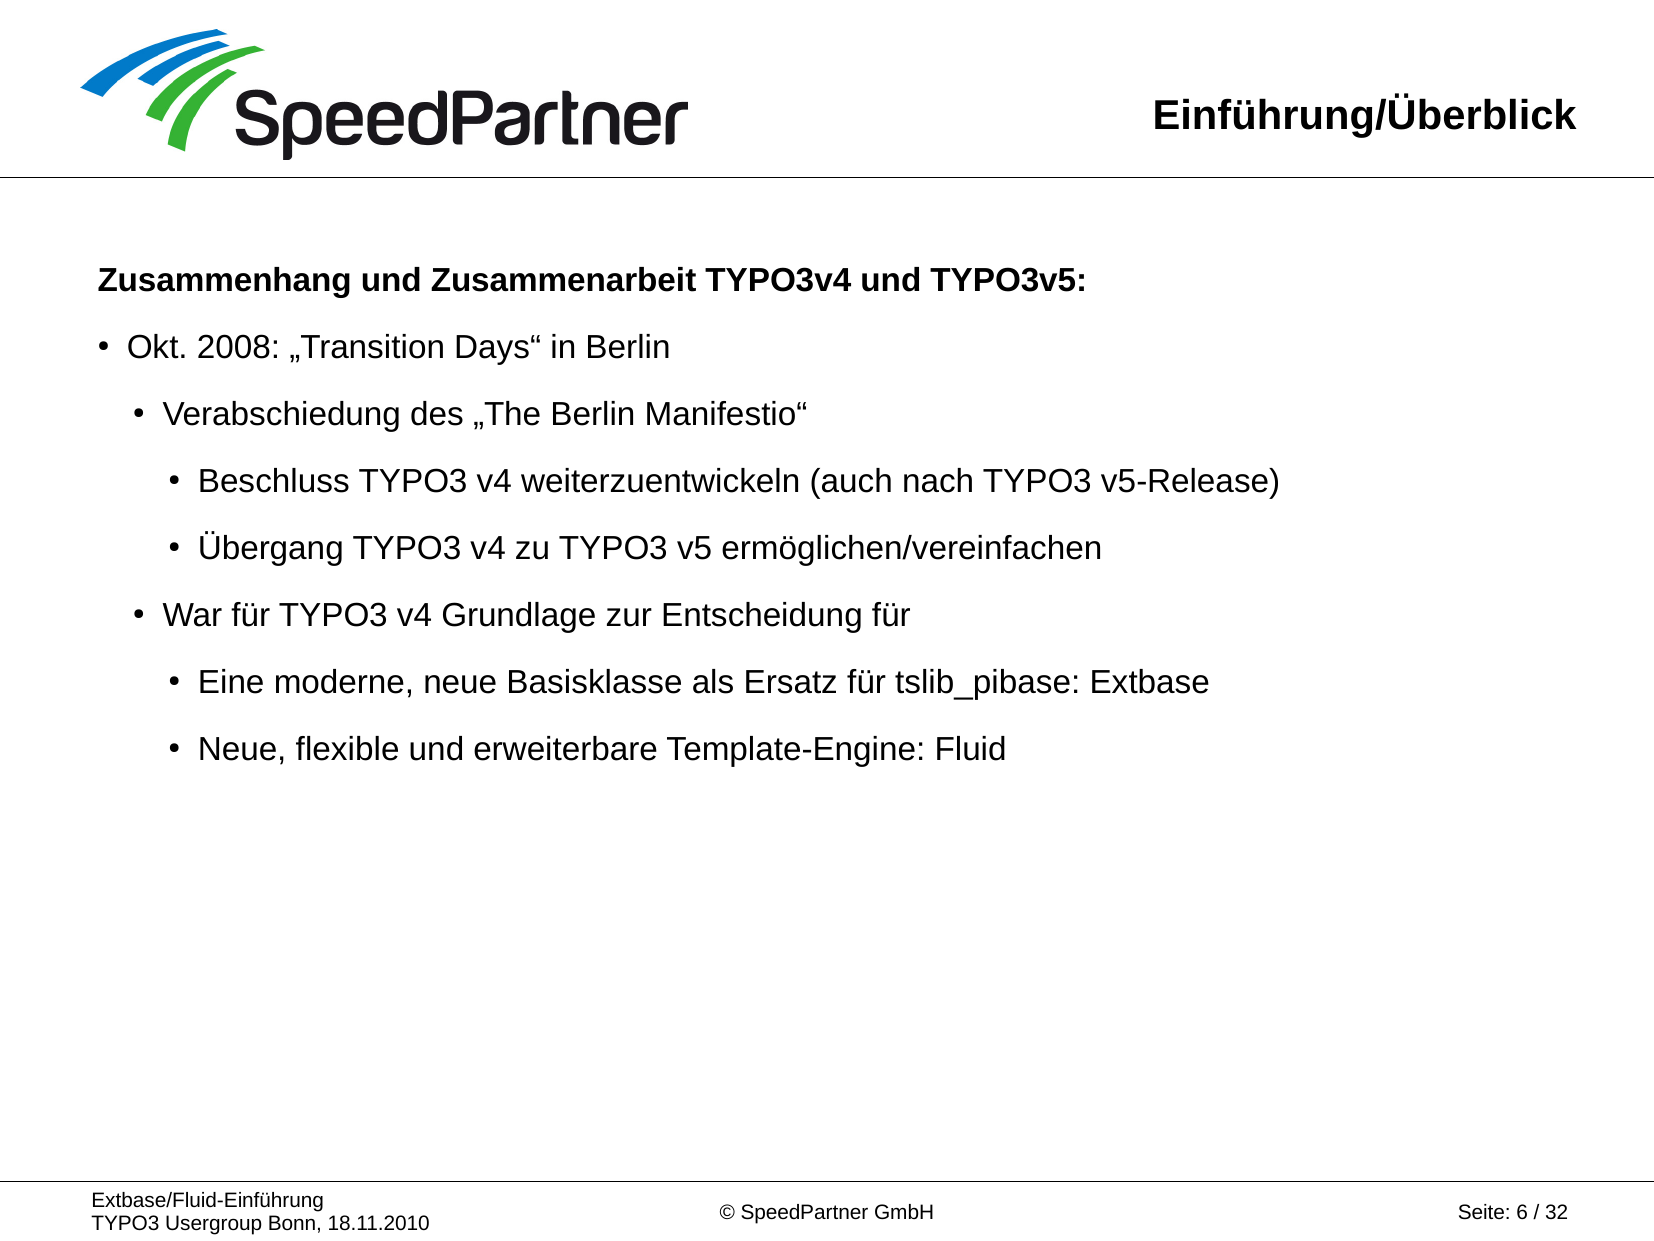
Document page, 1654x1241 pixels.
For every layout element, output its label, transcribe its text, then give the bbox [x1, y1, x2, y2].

title Einführung/Überblick [590, 70, 1577, 160]
picture [80, 29, 688, 160]
text_box Zusammenhang und Zusammenarbeit TYPO3v4 und TYPO3v5: Okt. 2008: „Transition Days“ in Berlin Verabschiedung des „The Berlin Manifestio“ Beschluss TYPO3 v4 weiterzuentwickeln (auch nach TYPO3 v5-Release) Übergang TYPO3 v4 zu TYPO3 v5 ermöglichen/vereinfachen War für TYPO3 v4 Grundlage zur Entscheidung für Eine moderne, neue Basisklasse als Ersatz für tslib_pibase: Extbase Neue, flexible und erweiterbare Template-Engine: Fluid [82, 253, 1565, 1151]
